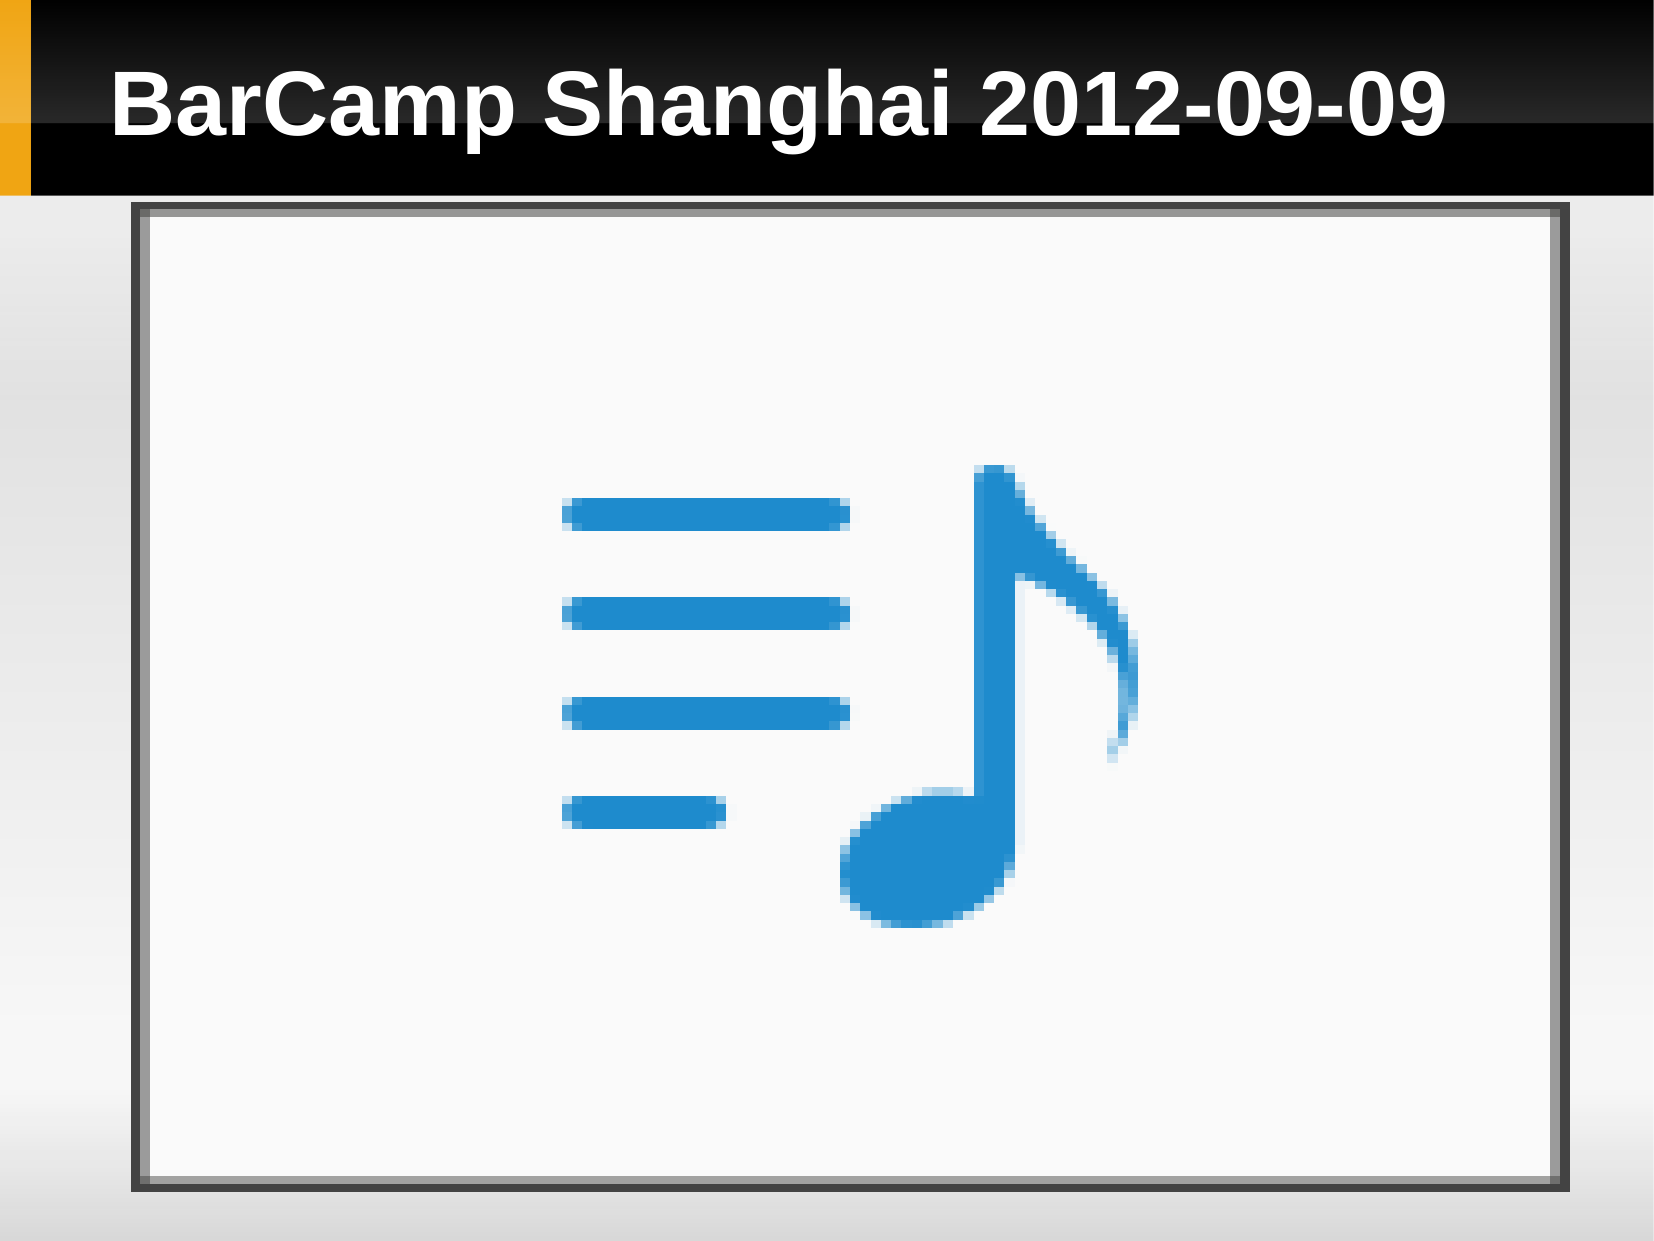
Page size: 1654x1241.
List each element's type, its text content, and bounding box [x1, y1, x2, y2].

text_box [129, 200, 1571, 1193]
picture [0, 0, 1654, 1241]
title BarCamp Shanghai 2012-09-09 [76, 0, 1565, 208]
